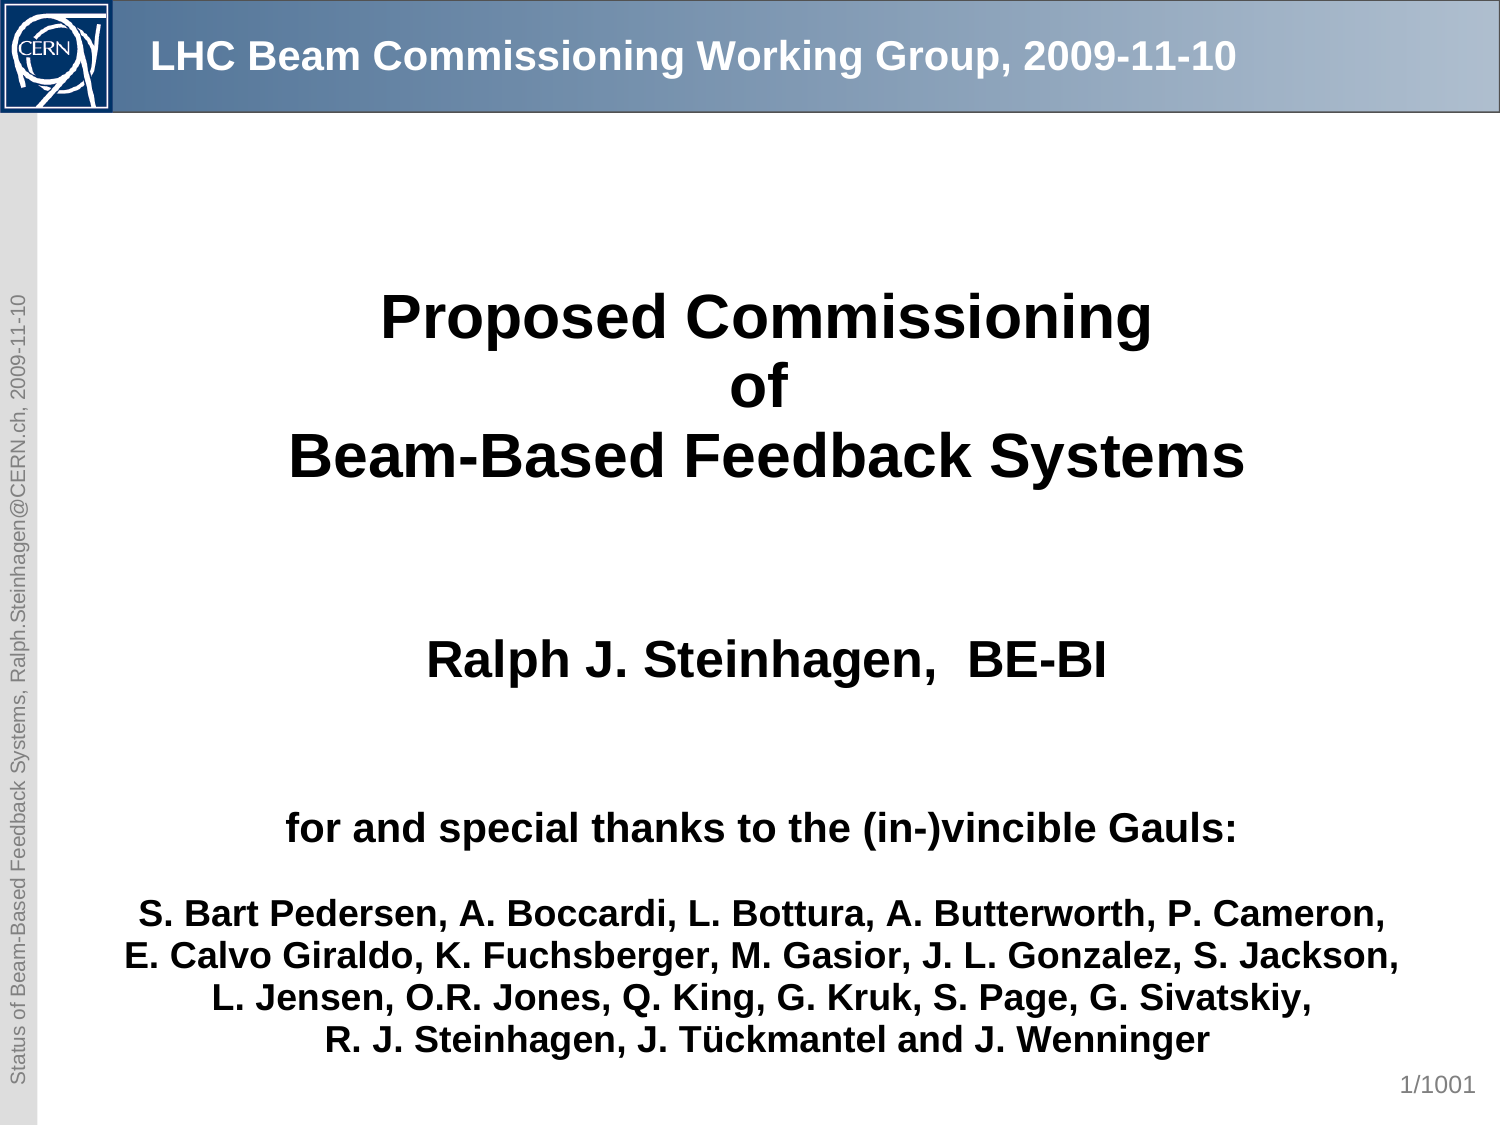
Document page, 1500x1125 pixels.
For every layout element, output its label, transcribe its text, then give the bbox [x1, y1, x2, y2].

title LHC Beam Commissioning Working Group, 2009-11-10 [150, 0, 1329, 113]
picture [0, 0, 113, 113]
text_box Proposed Commissioning of Beam-Based Feedback Systems Ralph J. Steinhagen, BE-BI for and special thanks to the (in-)vincible Gauls: S. Bart Pedersen, A. Boccardi, L. Bottura, A. Butterworth, P. Cameron, E. Calvo Giraldo, K. Fuchsberger, M. Gasior, J. L. Gonzalez, S. Jackson, L. Jensen, O.R. Jones, Q. King, G. Kruk, S. Page, G. Sivatskiy, R. J. Steinhagen, J. Tückmantel and J. Wenninger [88, 204, 1447, 1069]
